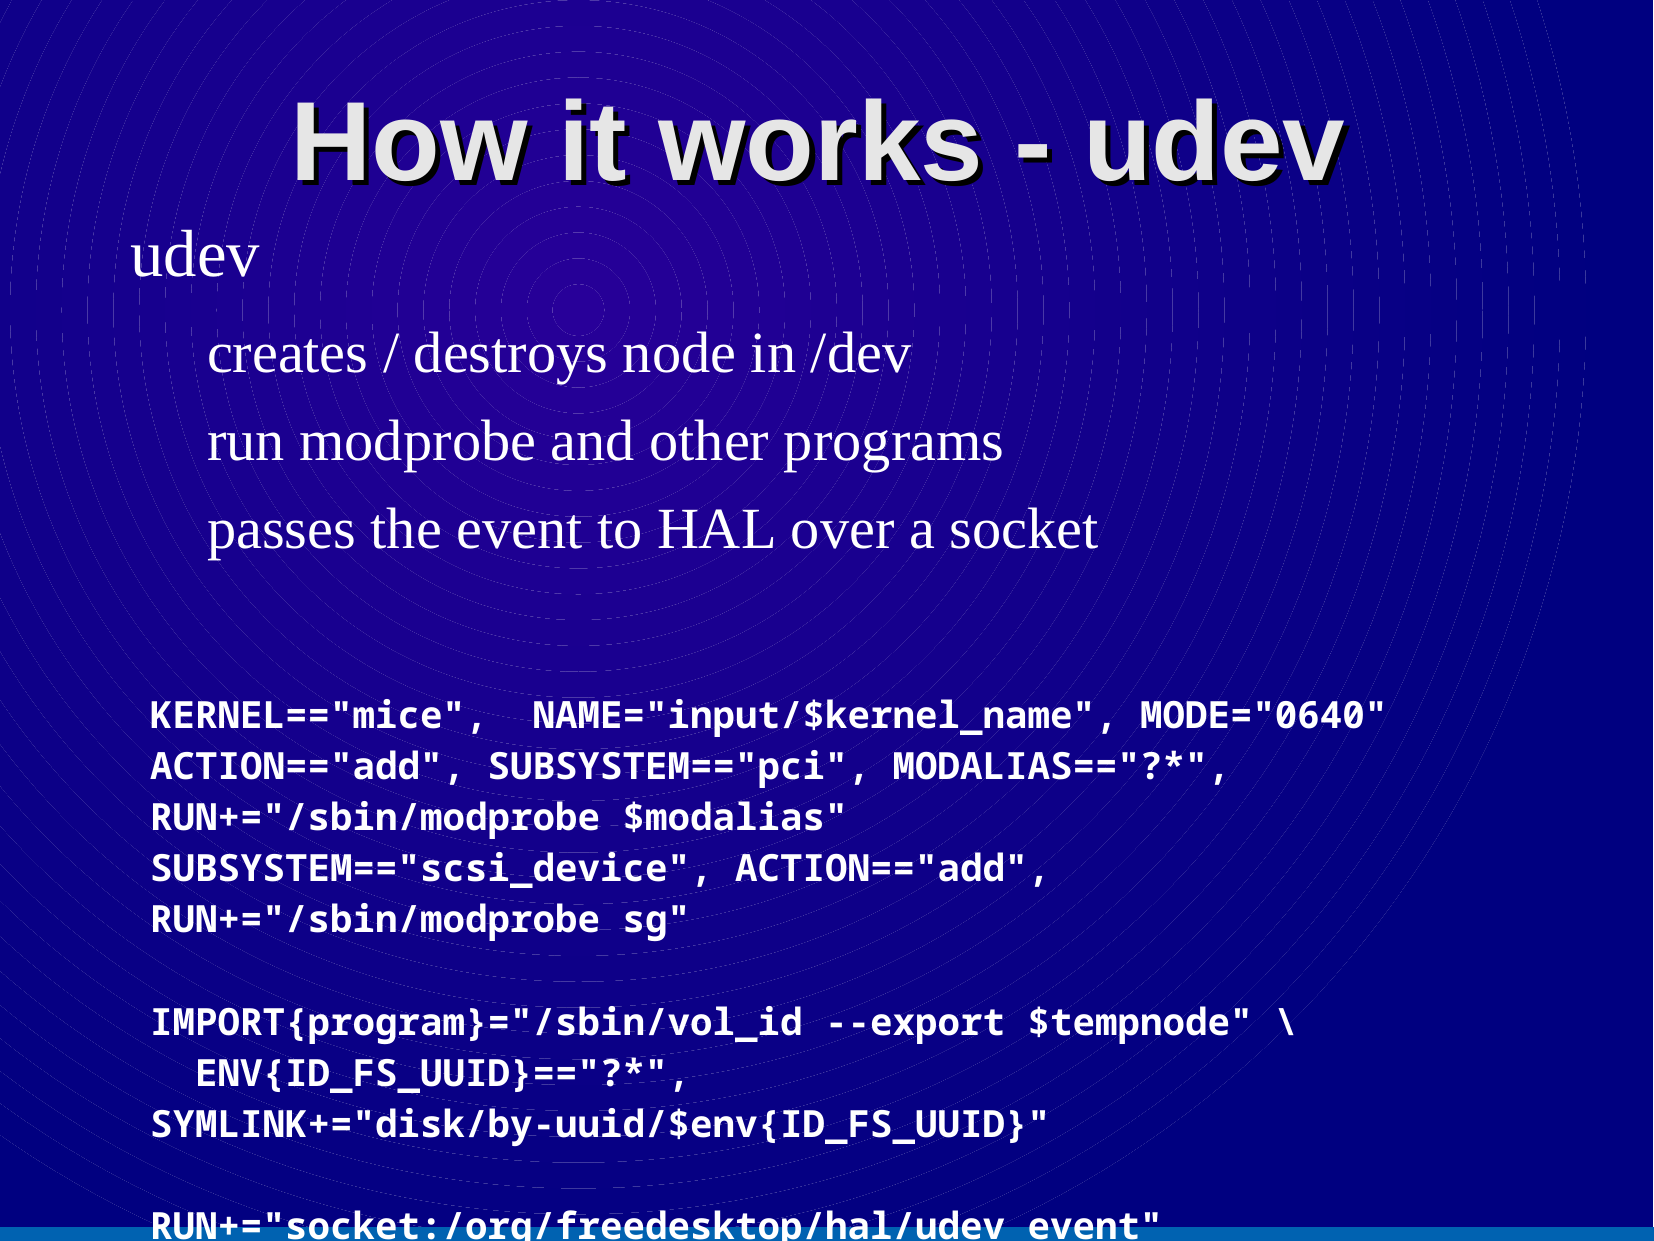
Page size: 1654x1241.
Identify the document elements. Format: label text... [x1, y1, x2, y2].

list udev creates / destroys node in /dev run modprobe and other programs passes the event to HAL over a socket [112, 216, 1525, 660]
title How it works - udev [112, 37, 1525, 216]
text_box KERNEL=="mice", NAME="input/$kernel_name", MODE="0640" ACTION=="add", SUBSYSTEM=="pci", MODALIAS=="?*", RUN+="/sbin/modprobe $modalias" SUBSYSTEM=="scsi_device", ACTION=="add", RUN+="/sbin/modprobe sg" IMPORT{program}="/sbin/vol_id --export $tempnode" \ ENV{ID_FS_UUID}=="?*", SYMLINK+="disk/by-uuid/$env{ID_FS_UUID}" RUN+="socket:/org/freedesktop/hal/udev_event" [150, 688, 1501, 1241]
